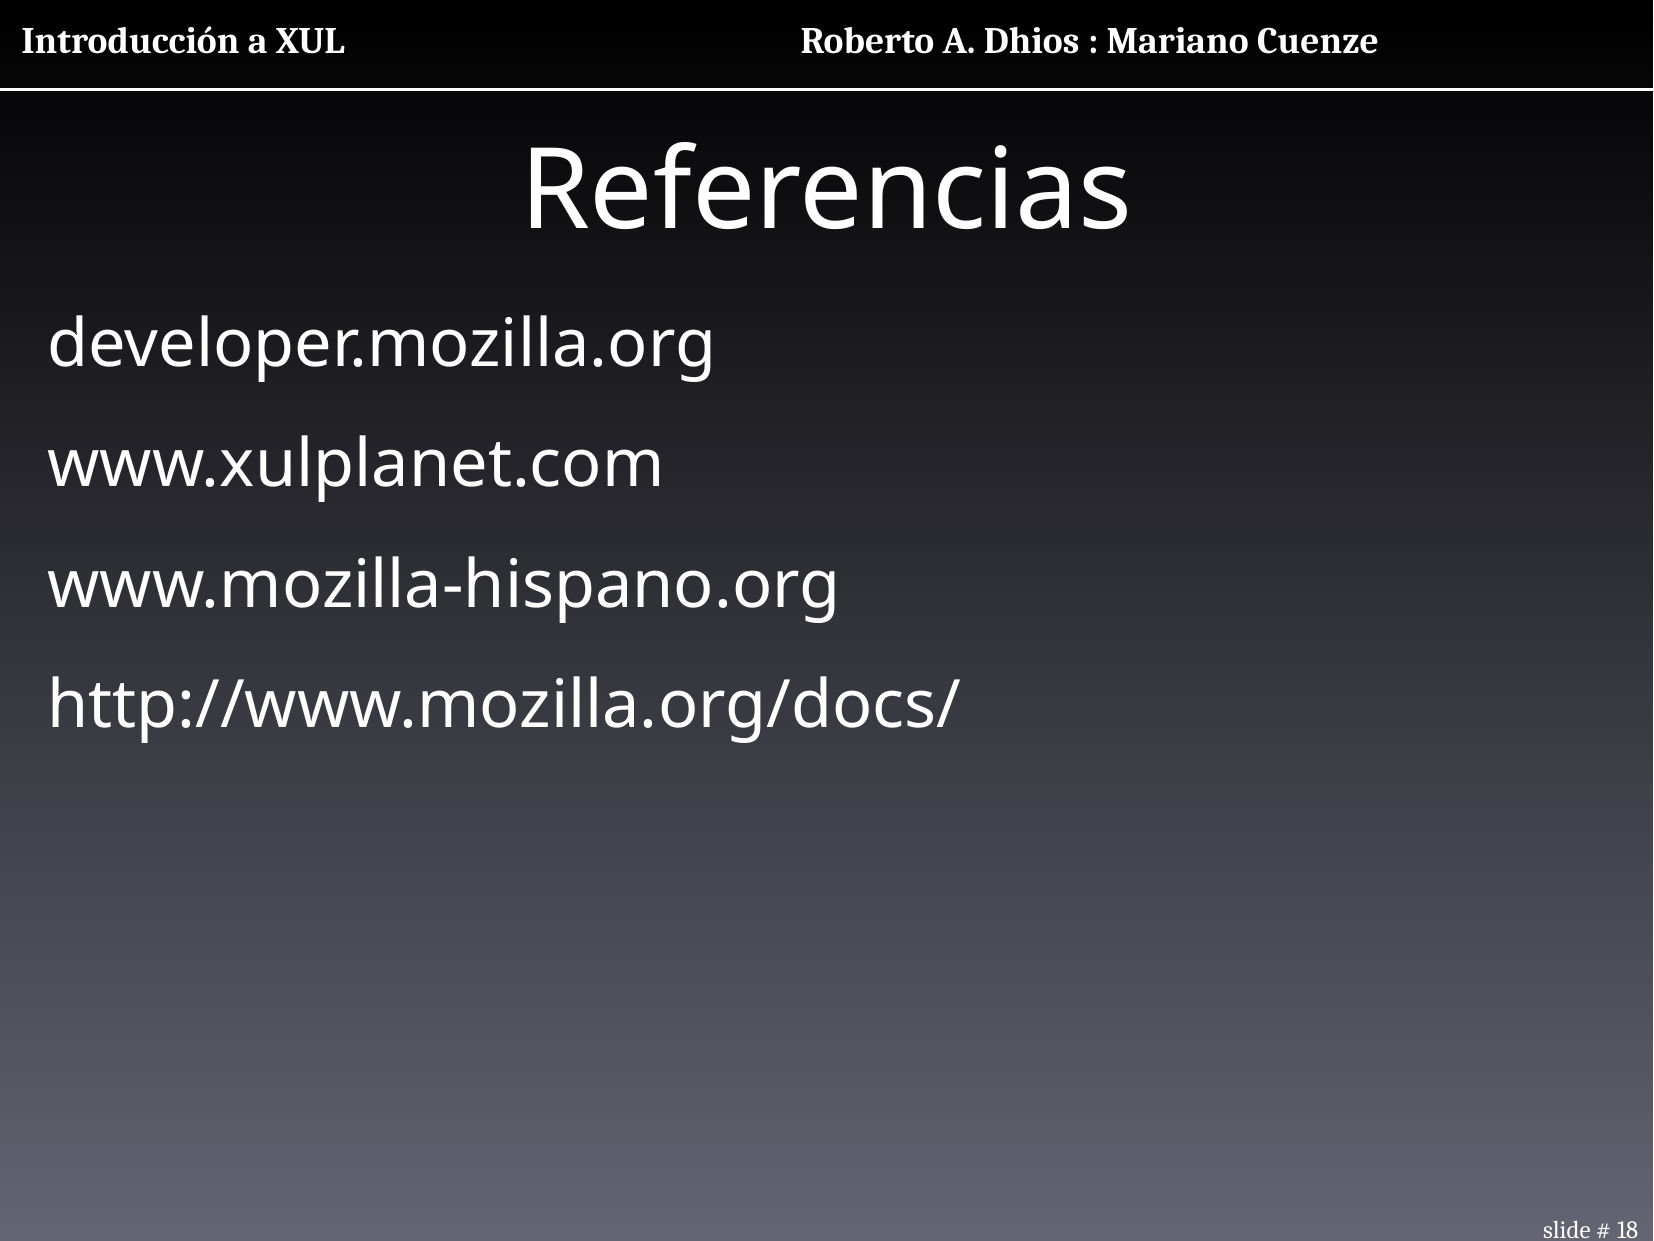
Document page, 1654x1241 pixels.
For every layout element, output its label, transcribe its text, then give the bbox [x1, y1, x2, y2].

list developer.mozilla.org www.xulplanet.com www.mozilla-hispano.org http://www.mozilla.org/docs/ [29, 295, 1625, 888]
text_box Introducción a XUL Roberto A. Dhios : Mariano Cuenze [6, 12, 1653, 72]
title Referencias [29, 91, 1625, 281]
